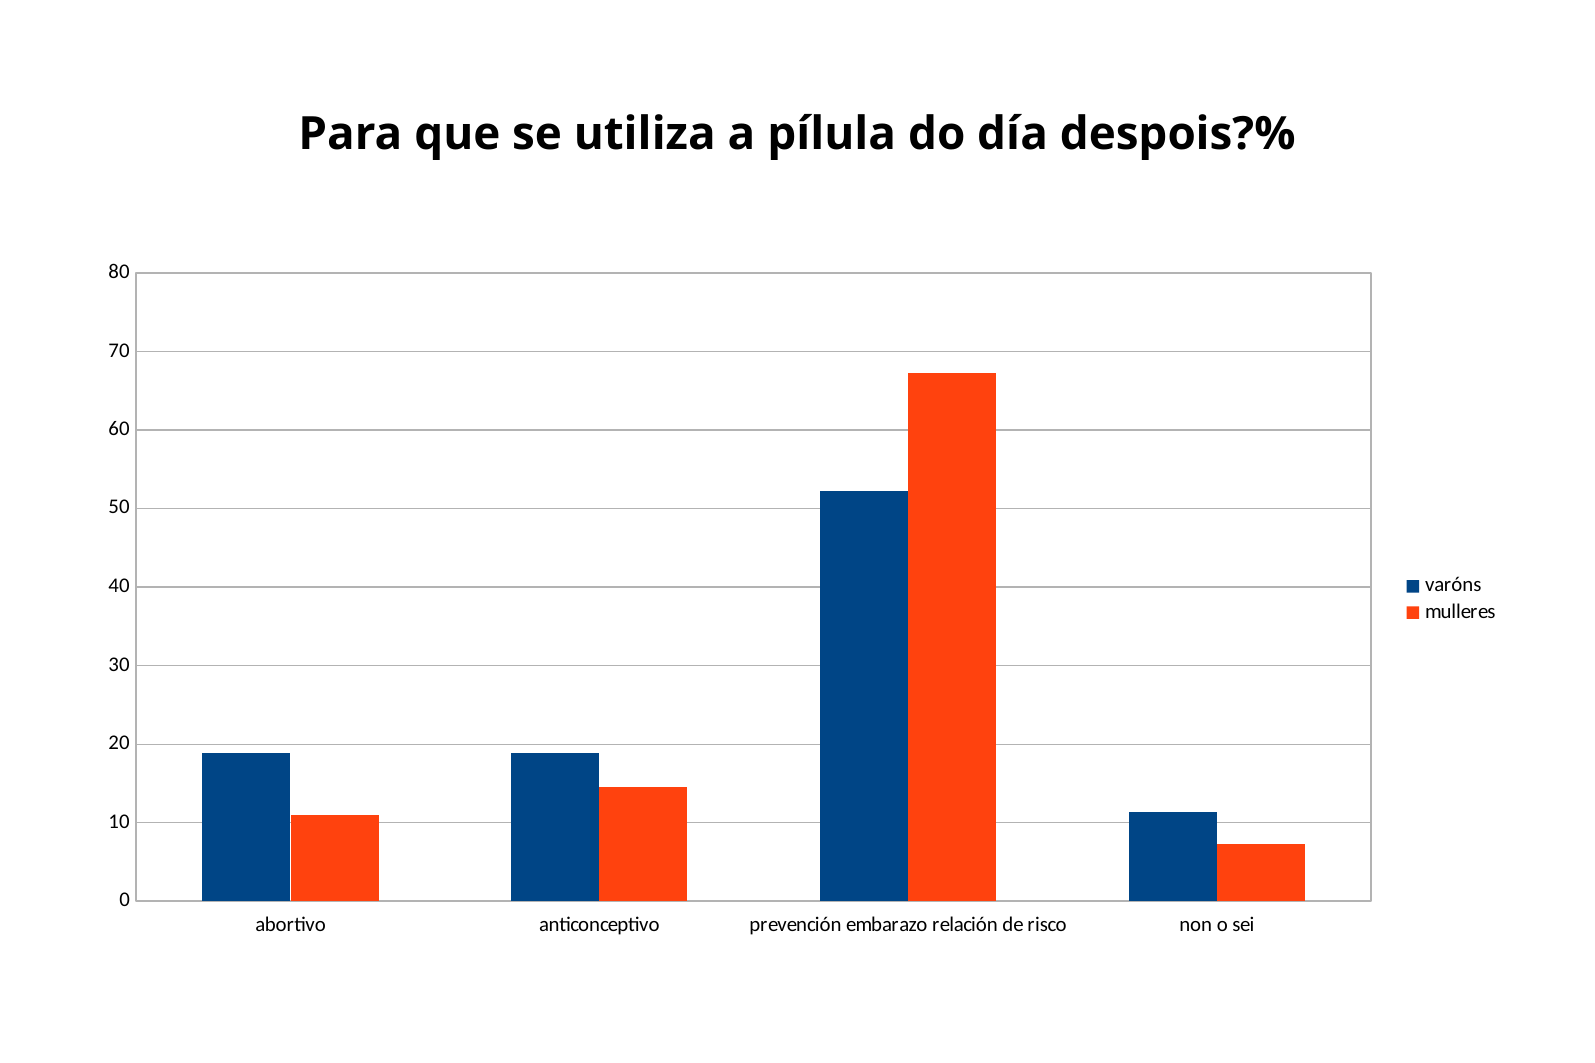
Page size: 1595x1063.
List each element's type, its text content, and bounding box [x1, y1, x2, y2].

chart [79, 248, 1515, 951]
title Para que se utiliza a pílula do día despois?% [79, 42, 1515, 220]
